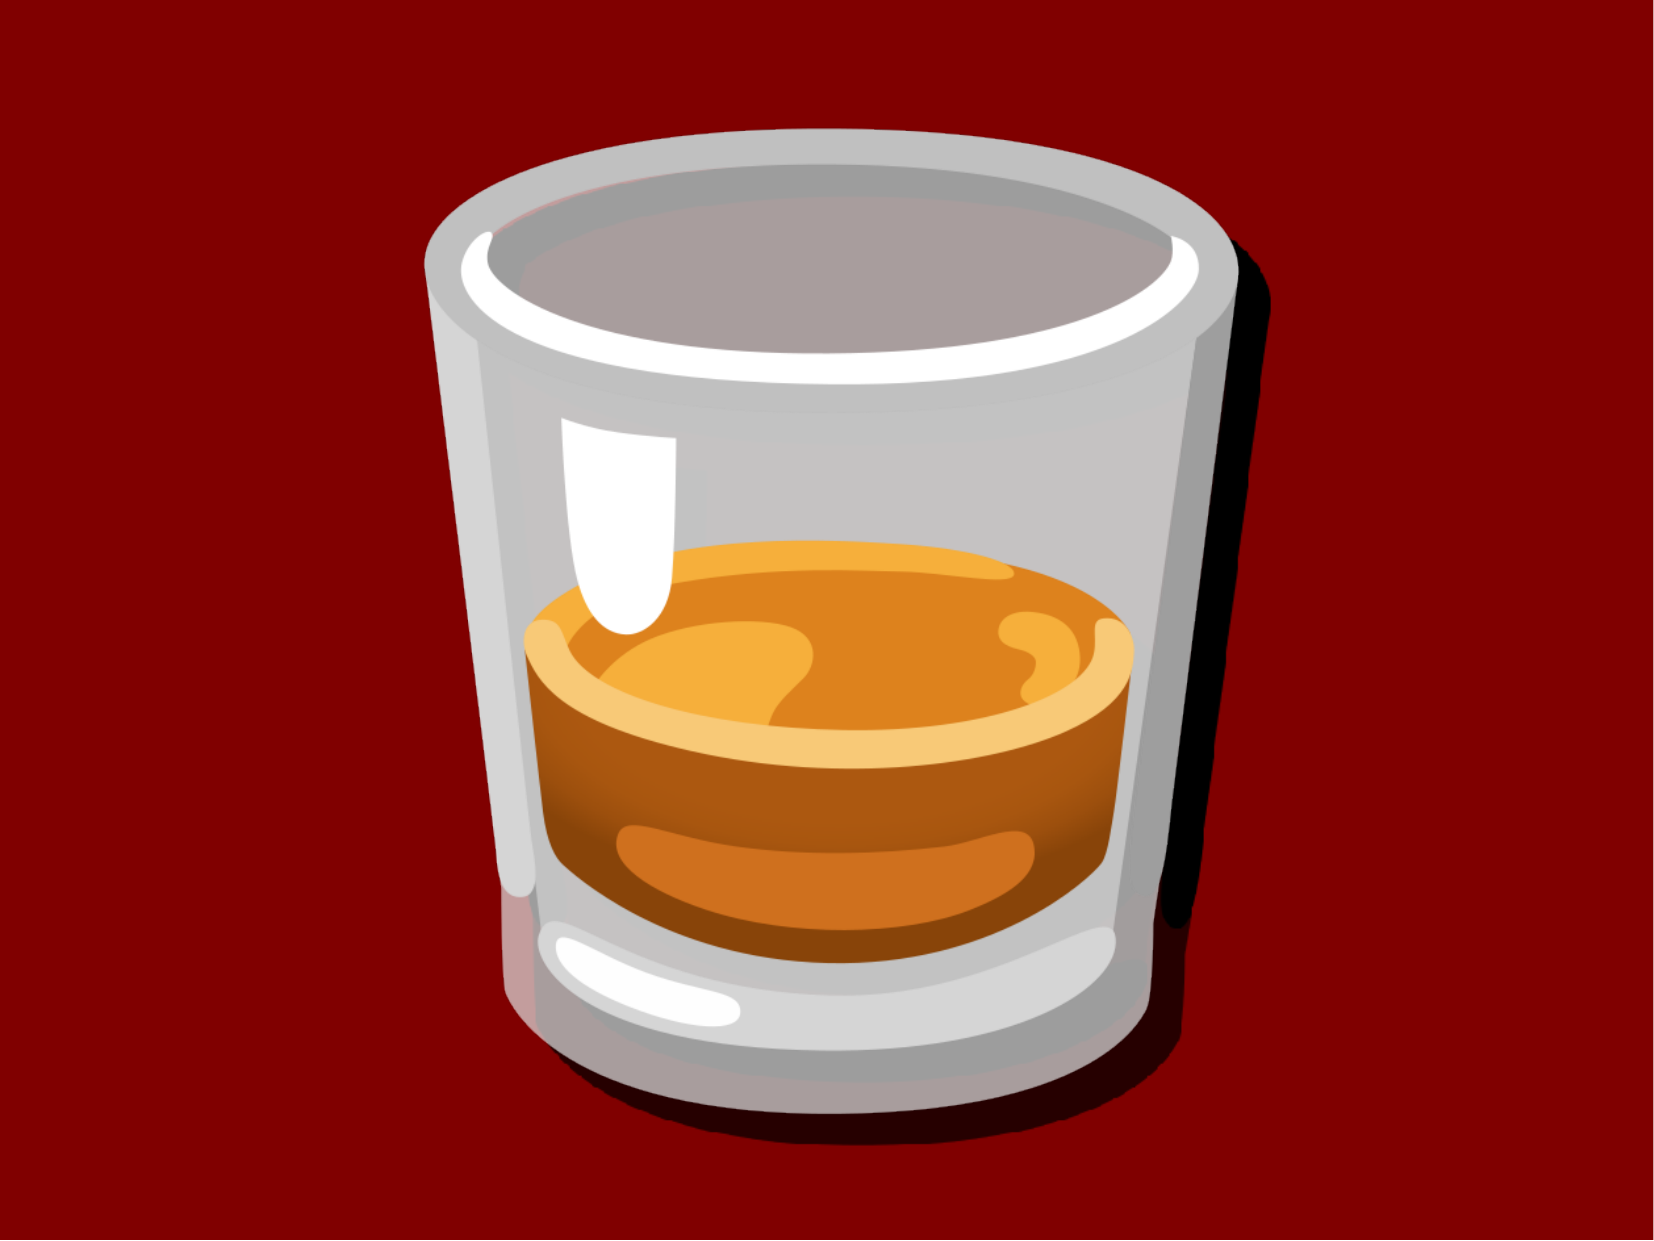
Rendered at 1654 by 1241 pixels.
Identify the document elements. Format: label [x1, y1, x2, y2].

picture [301, 94, 1353, 1146]
